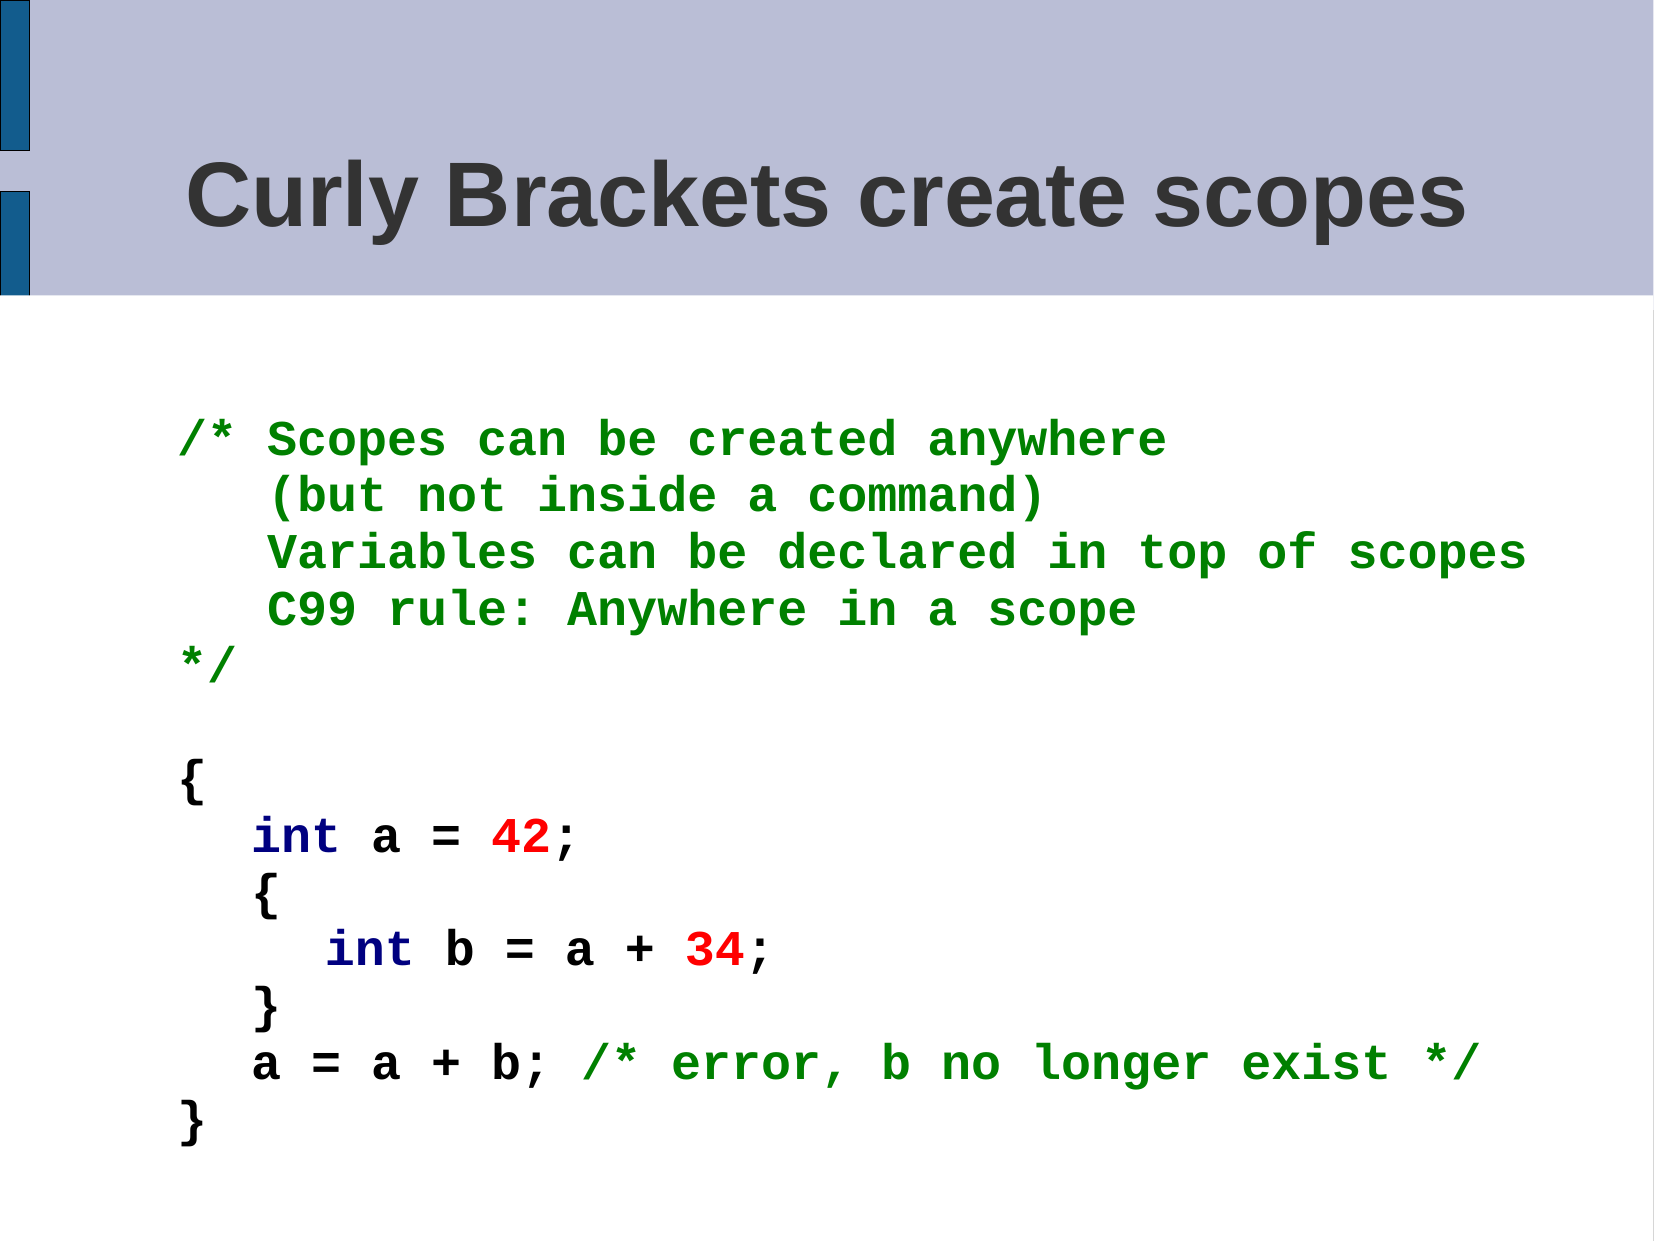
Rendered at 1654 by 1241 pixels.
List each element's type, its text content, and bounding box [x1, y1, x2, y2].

text_box /* Scopes can be created anywhere (but not inside a command) Variables can be declared in top of scopes C99 rule: Anywhere in a scope */ { int a = 42; { int b = a + 34; } a = a + b; /* error, b no longer exist */ } [0, 295, 1654, 1241]
title Curly Brackets create scopes [121, 91, 1534, 295]
